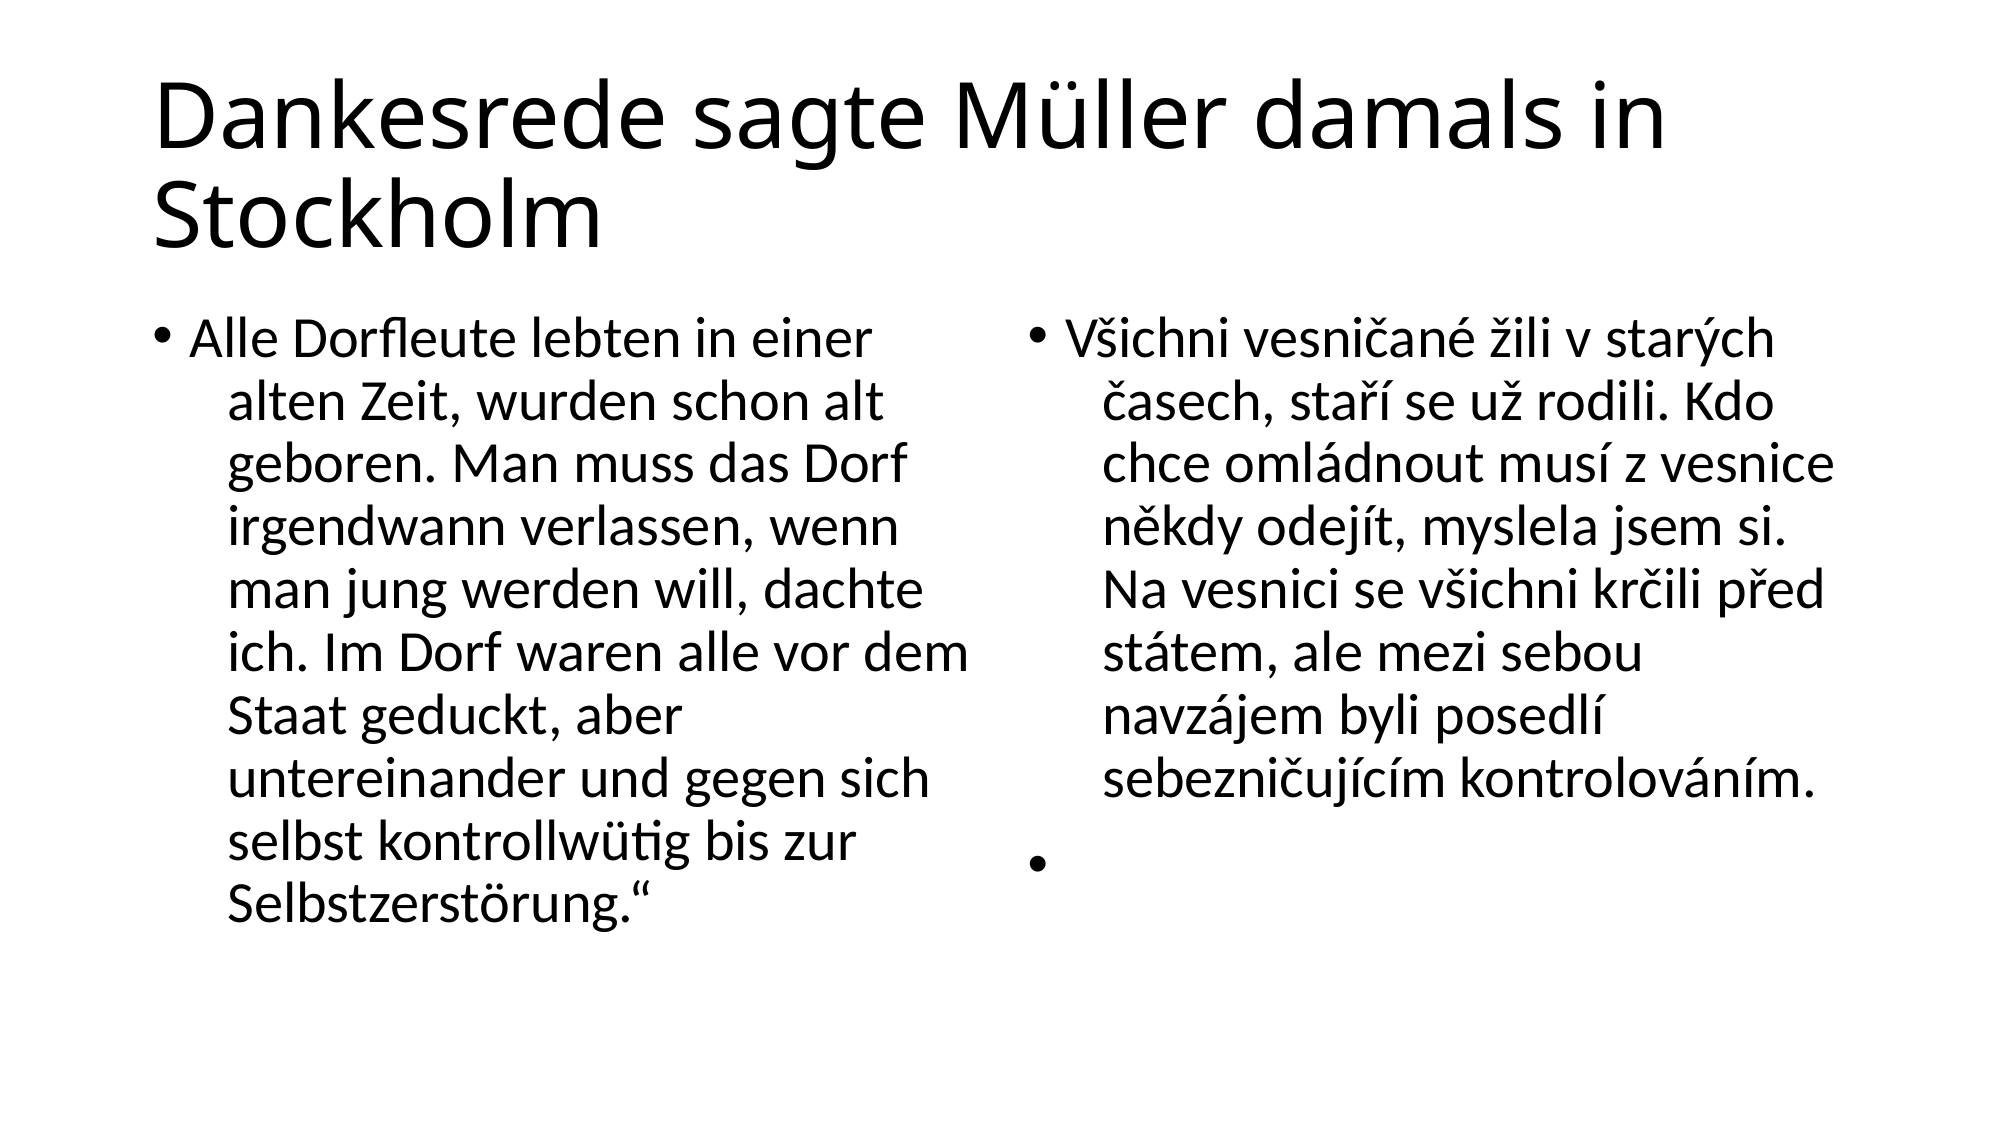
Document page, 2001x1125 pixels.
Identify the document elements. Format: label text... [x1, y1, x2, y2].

title Dankesrede sagte Müller damals in Stockholm [137, 59, 1863, 278]
list Alle Dorfleute lebten in einer alten Zeit, wurden schon alt geboren. Man muss das Dorf irgendwann verlassen, wenn man jung werden will, dachte ich. Im Dorf waren alle vor dem Staat geduckt, aber untereinander und gegen sich selbst kontrollwütig bis zur Selbstzerstörung.“ [137, 299, 988, 1014]
list Všichni vesničané žili v starých časech, staří se už rodili. Kdo chce omládnout musí z vesnice někdy odejít, myslela jsem si. Na vesnici se všichni krčili před státem, ale mezi sebou navzájem byli posedlí sebezničujícím kontrolováním. [1012, 299, 1863, 1014]
